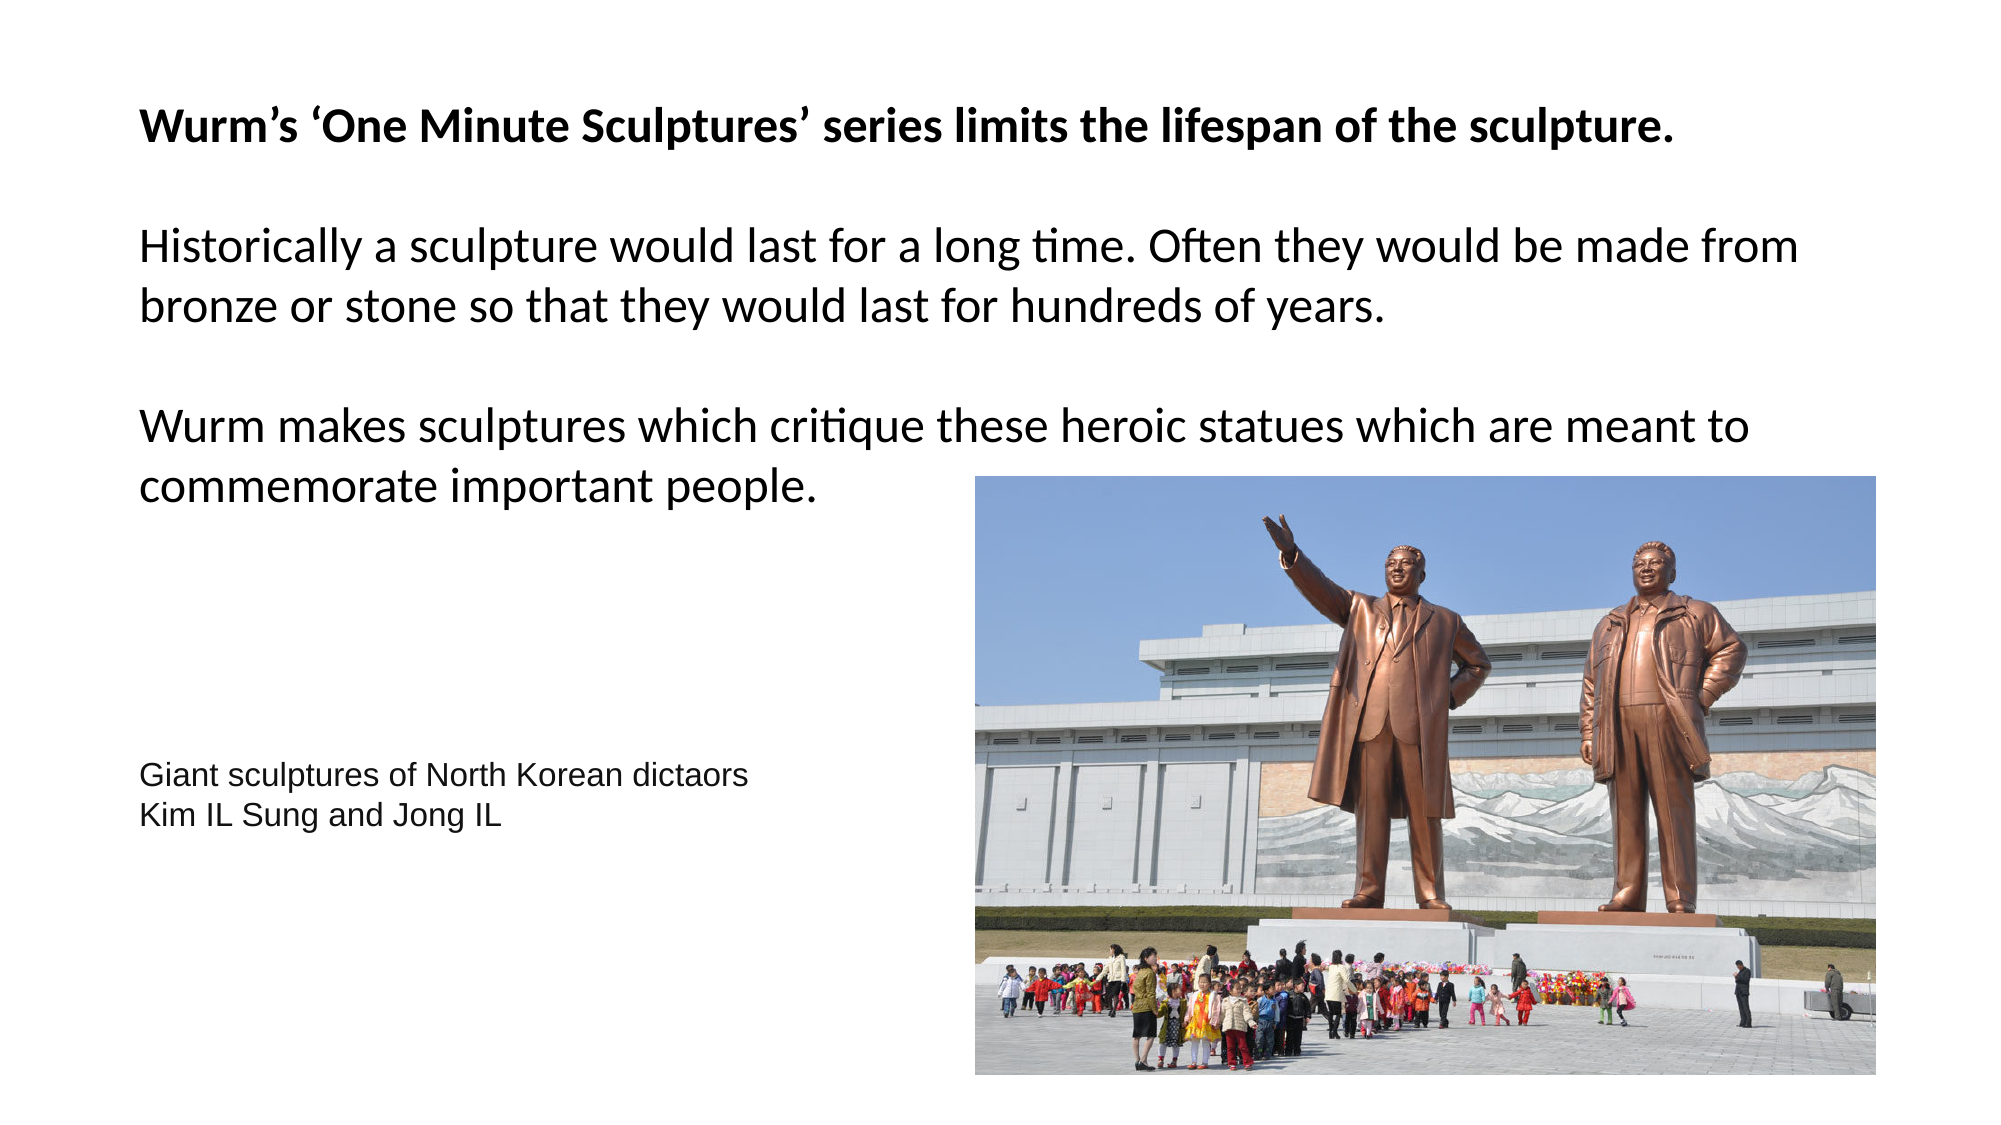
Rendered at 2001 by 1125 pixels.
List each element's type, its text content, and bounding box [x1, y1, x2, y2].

picture [975, 476, 1876, 1075]
text_box Wurm’s ‘One Minute Sculptures’ series limits the lifespan of the sculpture. Historically a sculpture would last for a long time. Often they would be made from bronze or stone so that they would last for hundreds of years. Wurm makes sculptures which critique these heroic statues which are meant to commemorate important people. Giant sculptures of North Korean dictaors Kim IL Sung and Jong IL [124, 85, 1943, 1066]
